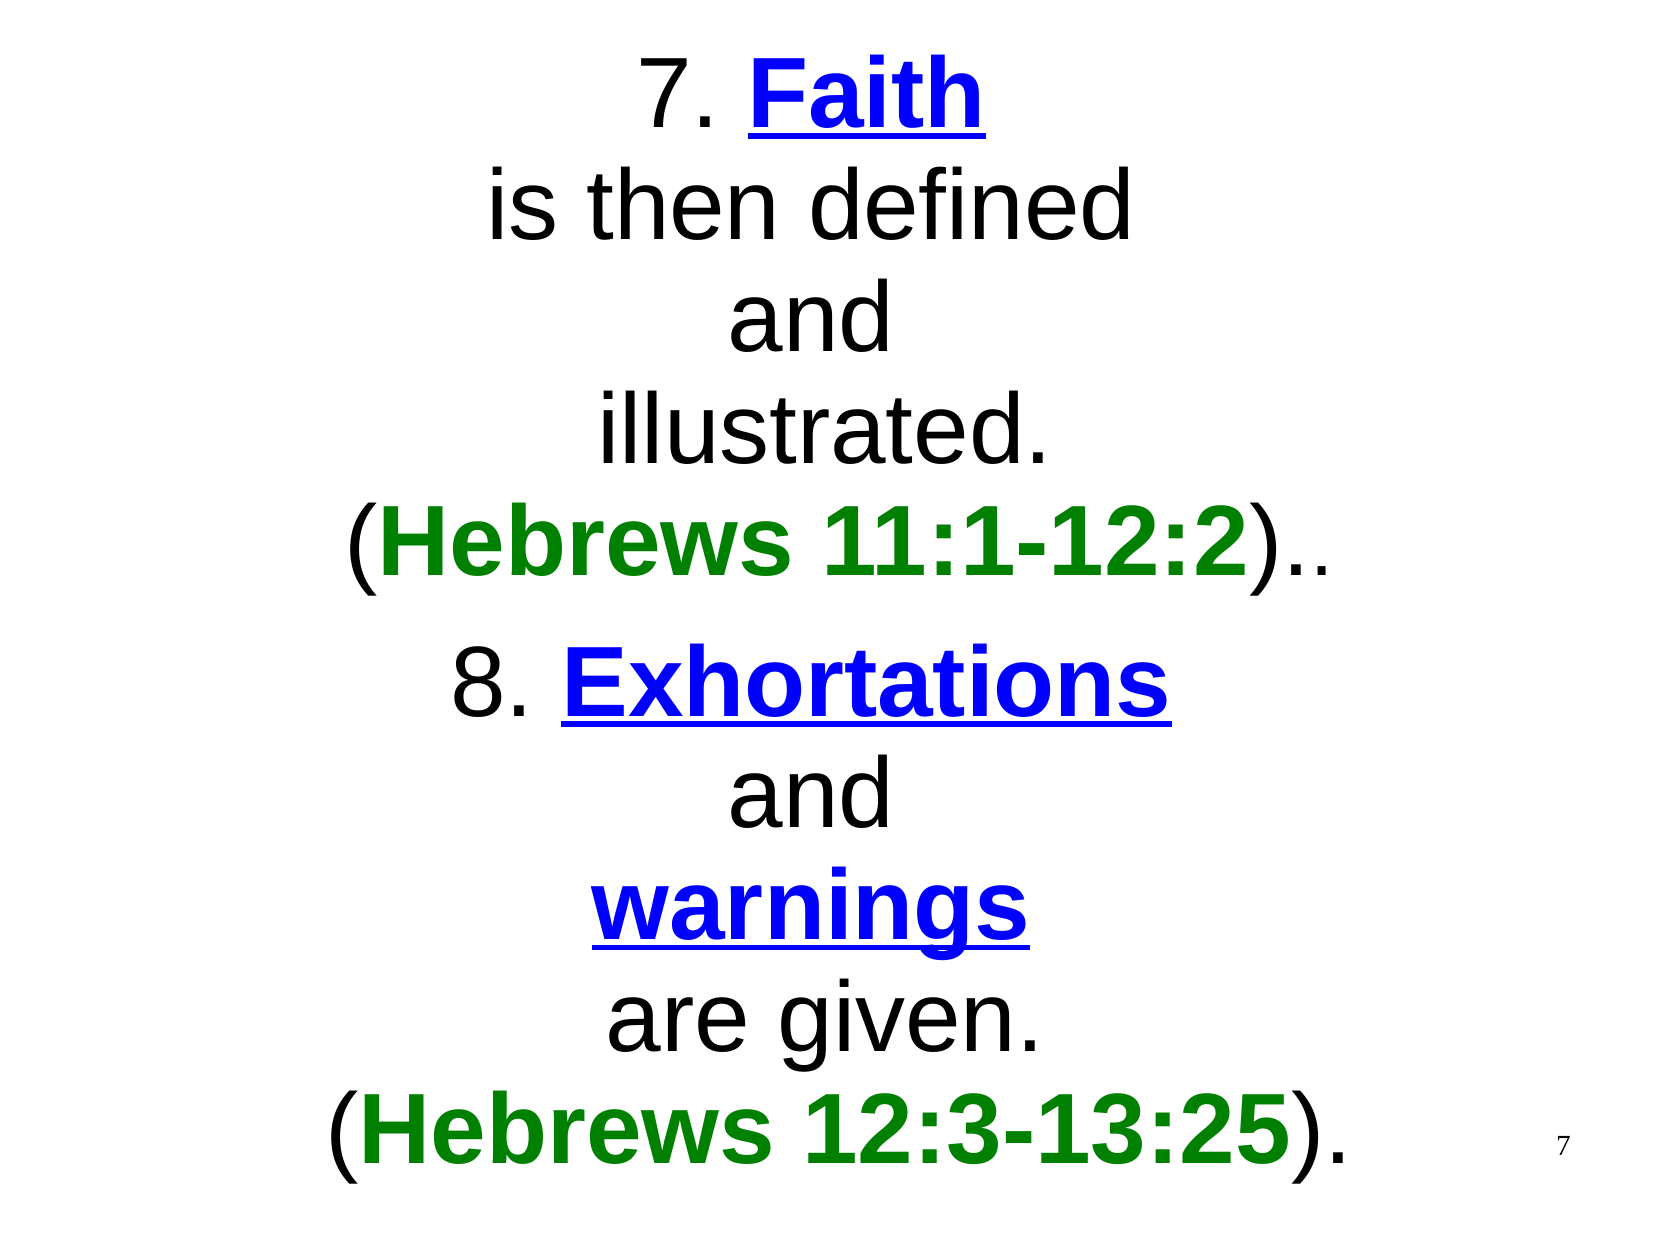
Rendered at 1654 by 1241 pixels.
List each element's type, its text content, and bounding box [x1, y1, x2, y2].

list 7. Faith is then defined and illustrated. (Hebrews 11:1-12:2).. 8. Exhortations and warnings are given. (Hebrews 12:3-13:25). [37, 37, 1613, 1238]
